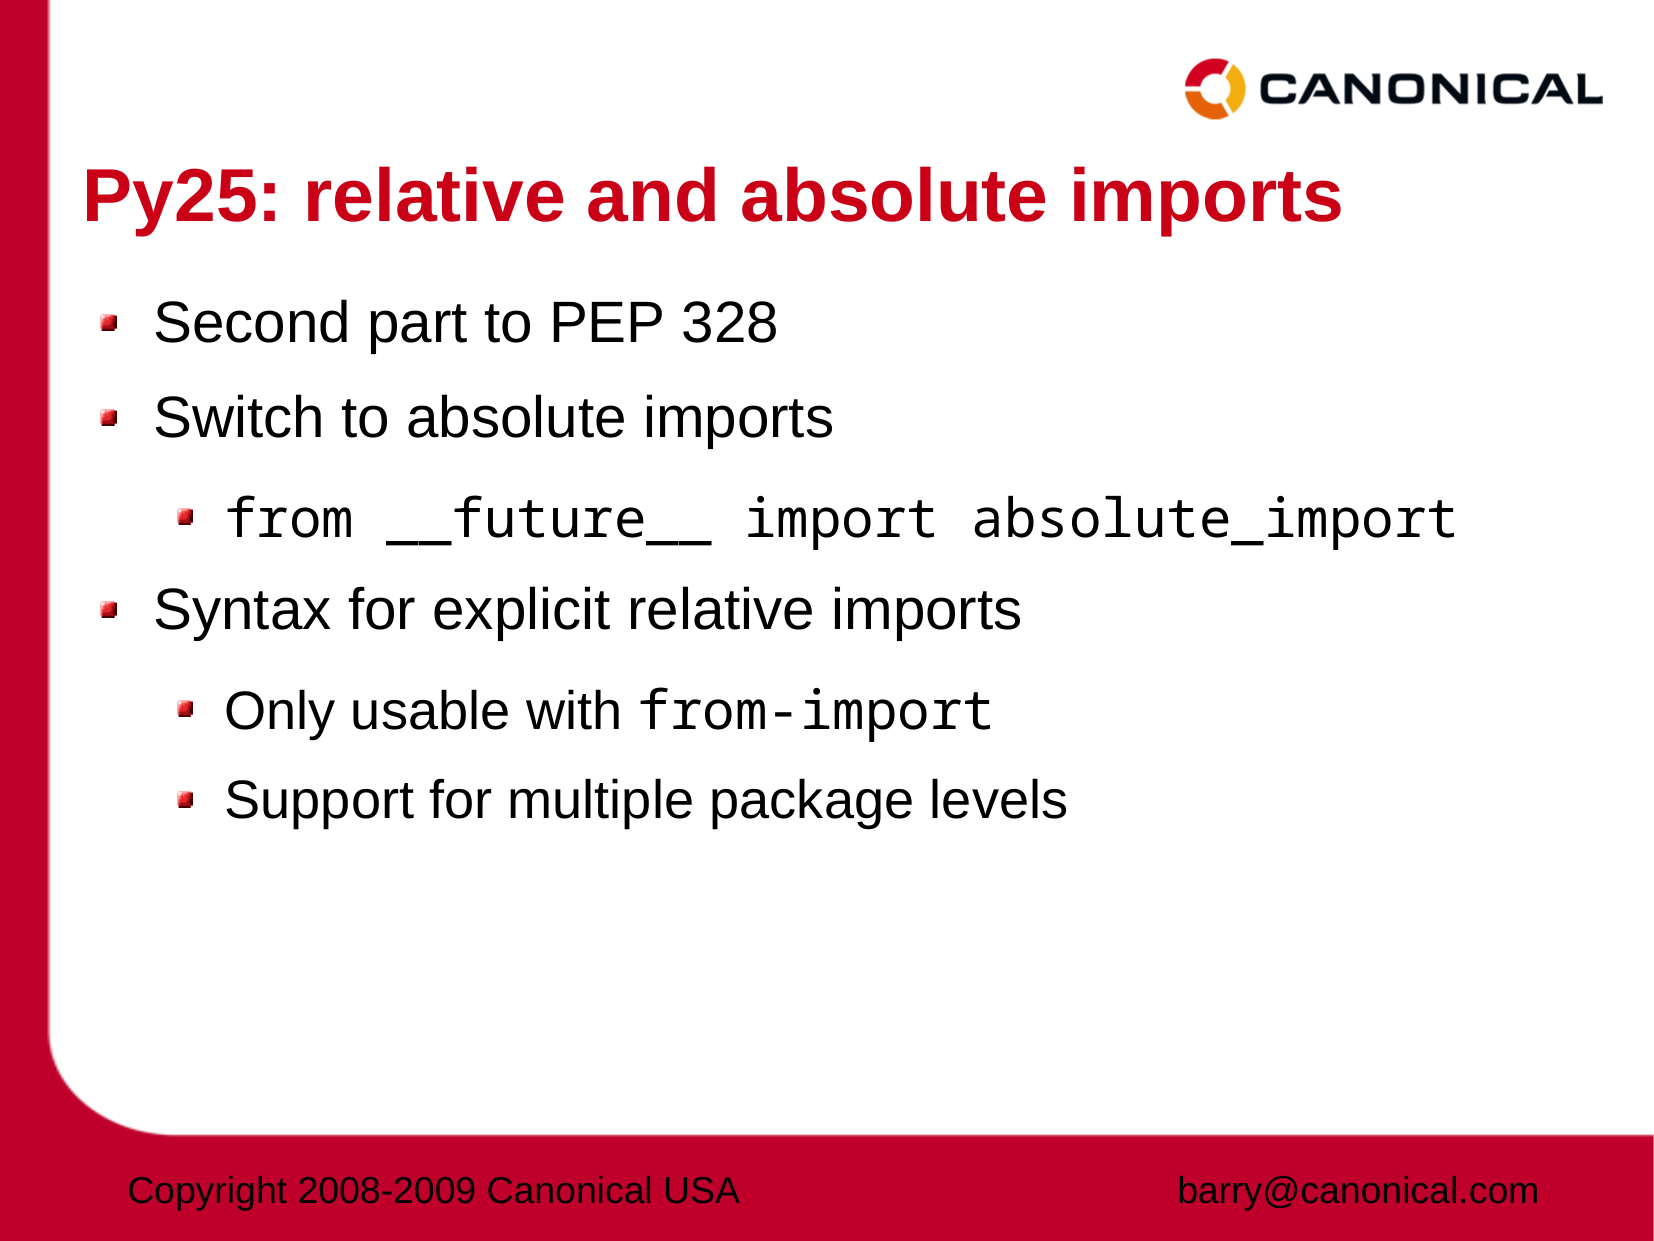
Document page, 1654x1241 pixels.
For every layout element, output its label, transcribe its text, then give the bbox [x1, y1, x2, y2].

list Second part to PEP 328 Switch to absolute imports from __future__ import absolute_import Syntax for explicit relative imports Only usable with from-import Support for multiple package levels [82, 290, 1571, 1109]
picture [0, 0, 1654, 1241]
title Py25: relative and absolute imports [82, 104, 1571, 287]
